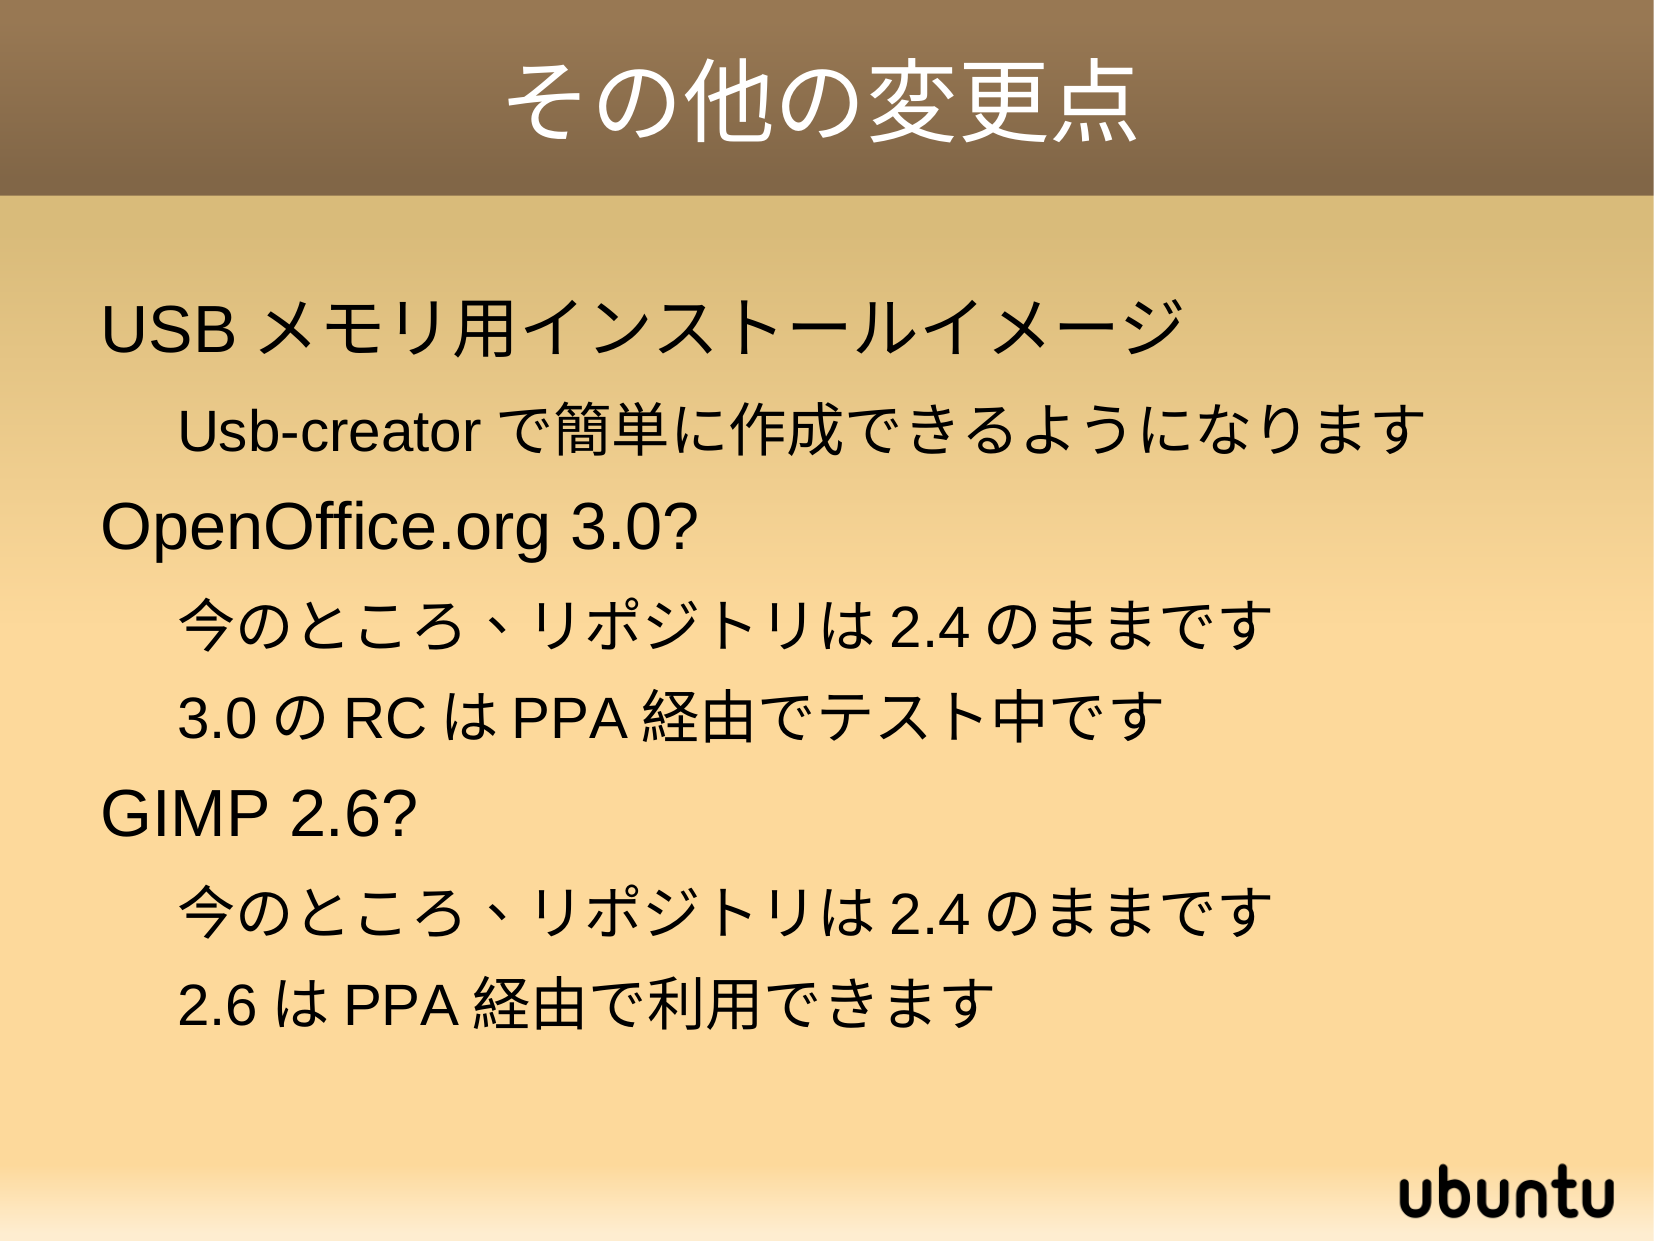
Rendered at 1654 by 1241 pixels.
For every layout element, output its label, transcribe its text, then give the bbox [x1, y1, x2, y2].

title その他の変更点 [76, 7, 1565, 200]
list USBメモリ用インストールイメージ Usb-creatorで簡単に作成できるようになります OpenOffice.org 3.0? 今のところ、リポジトリは2.4のままです 3.0のRCはPPA経由でテスト中です GIMP 2.6? 今のところ、リポジトリは2.4のままです 2.6はPPA経由で利用できます [82, 290, 1571, 1106]
picture [0, 0, 1654, 1241]
